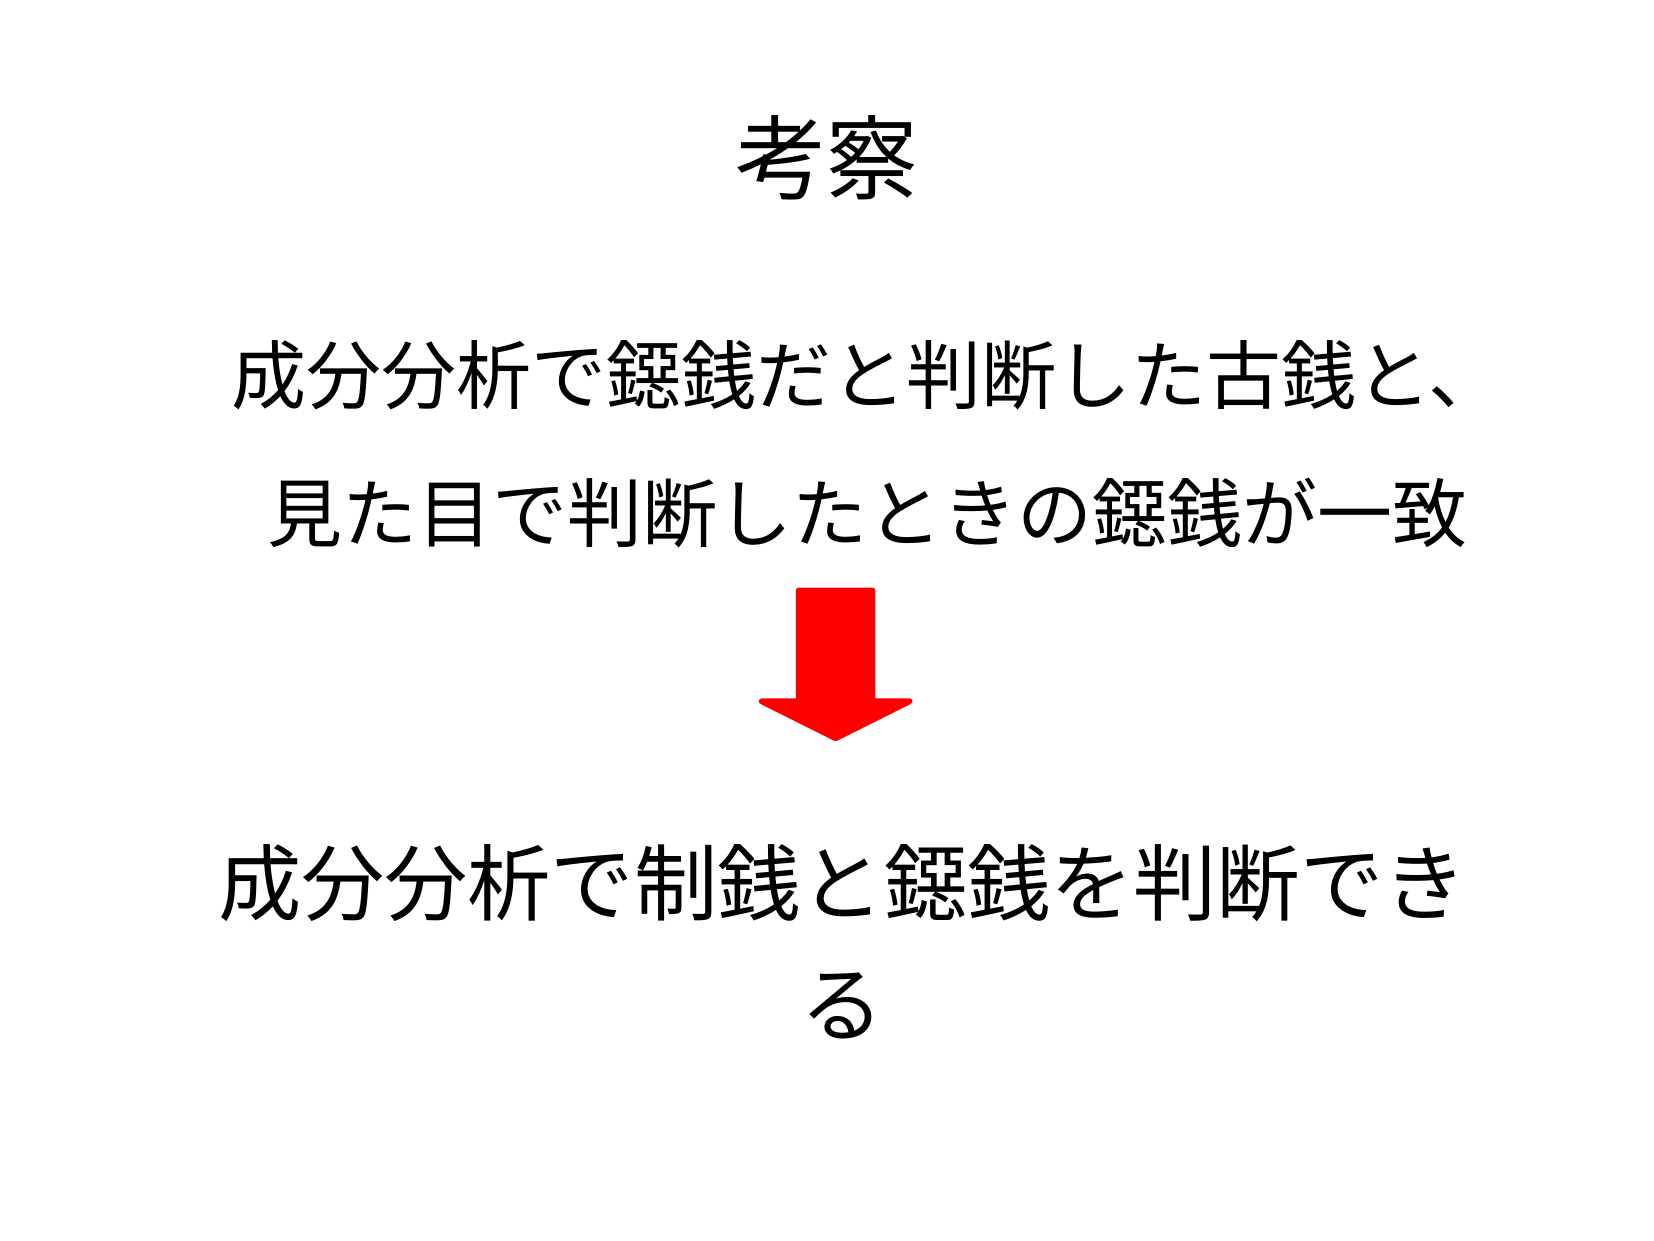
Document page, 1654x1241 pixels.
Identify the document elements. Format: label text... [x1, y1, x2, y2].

list 成分分析で鐚銭だと判断した古銭と、 見た目で判断したときの鐚銭が一致 [87, 316, 1576, 1120]
text_box 成分分析で制銭と鐚銭を判断できる [177, 811, 1506, 916]
title 考察 [82, 49, 1571, 257]
text_box [761, 590, 910, 739]
